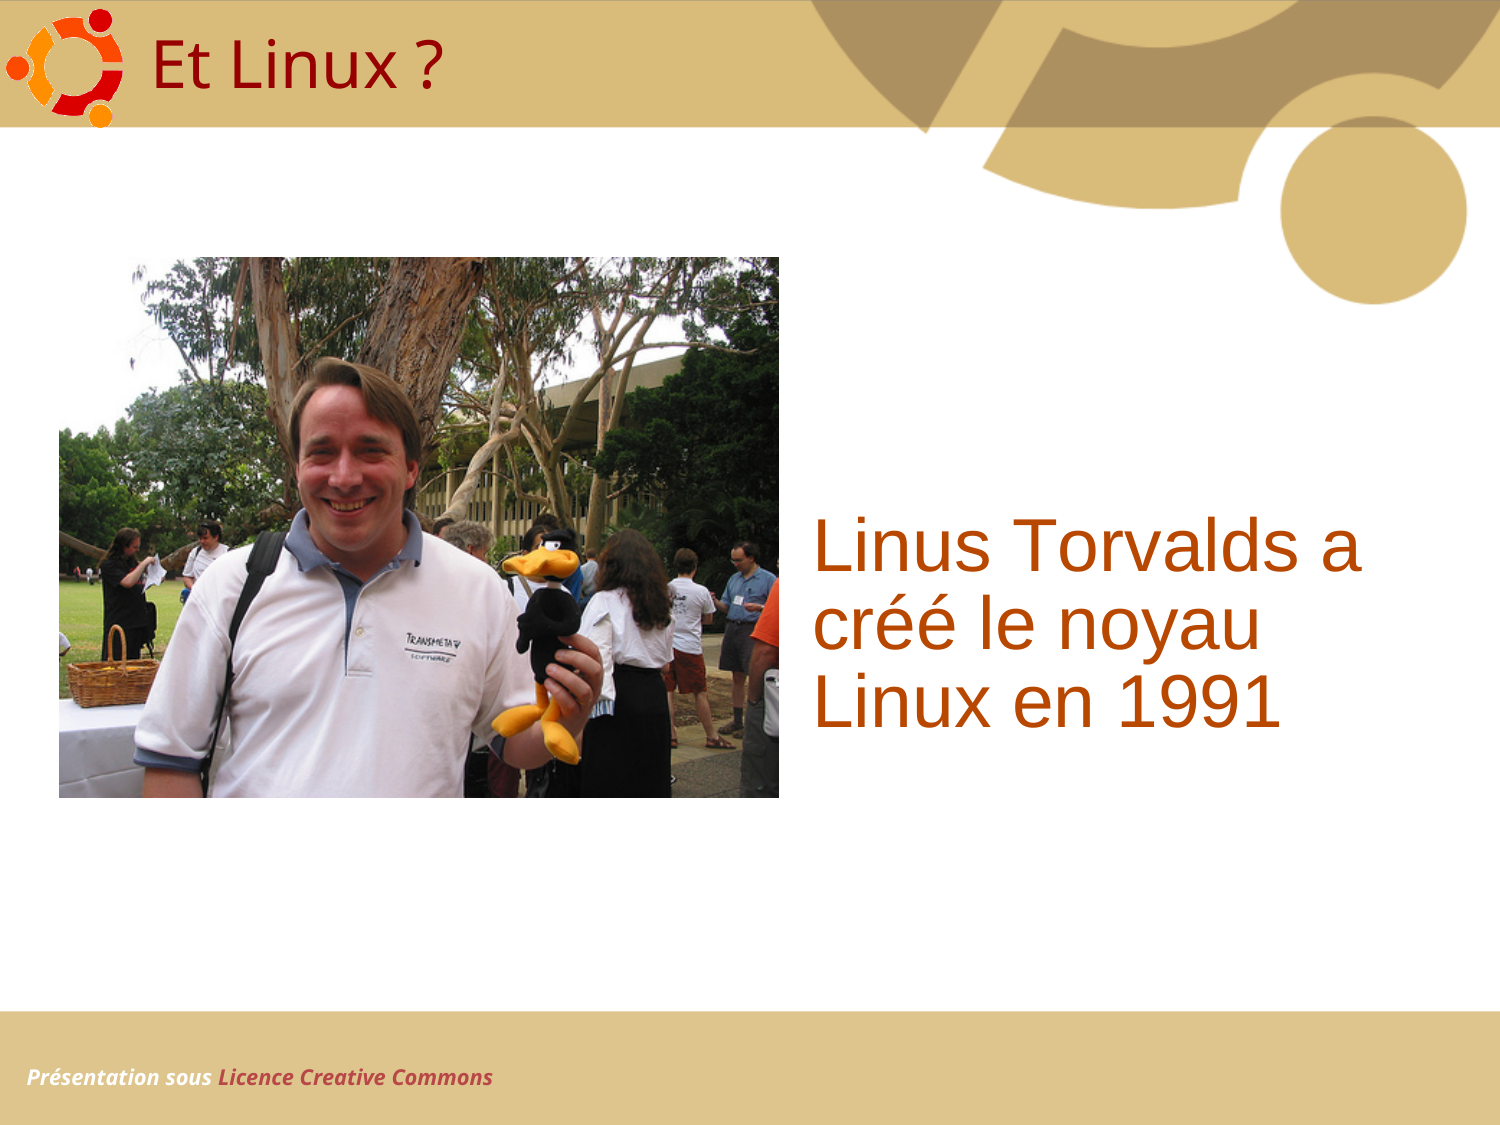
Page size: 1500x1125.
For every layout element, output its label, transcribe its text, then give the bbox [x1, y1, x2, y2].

picture [0, 0, 1500, 798]
text_box Linus Torvalds a créé le noyau Linux en 1991 [797, 501, 1447, 916]
title Et Linux ? [135, 0, 1417, 159]
